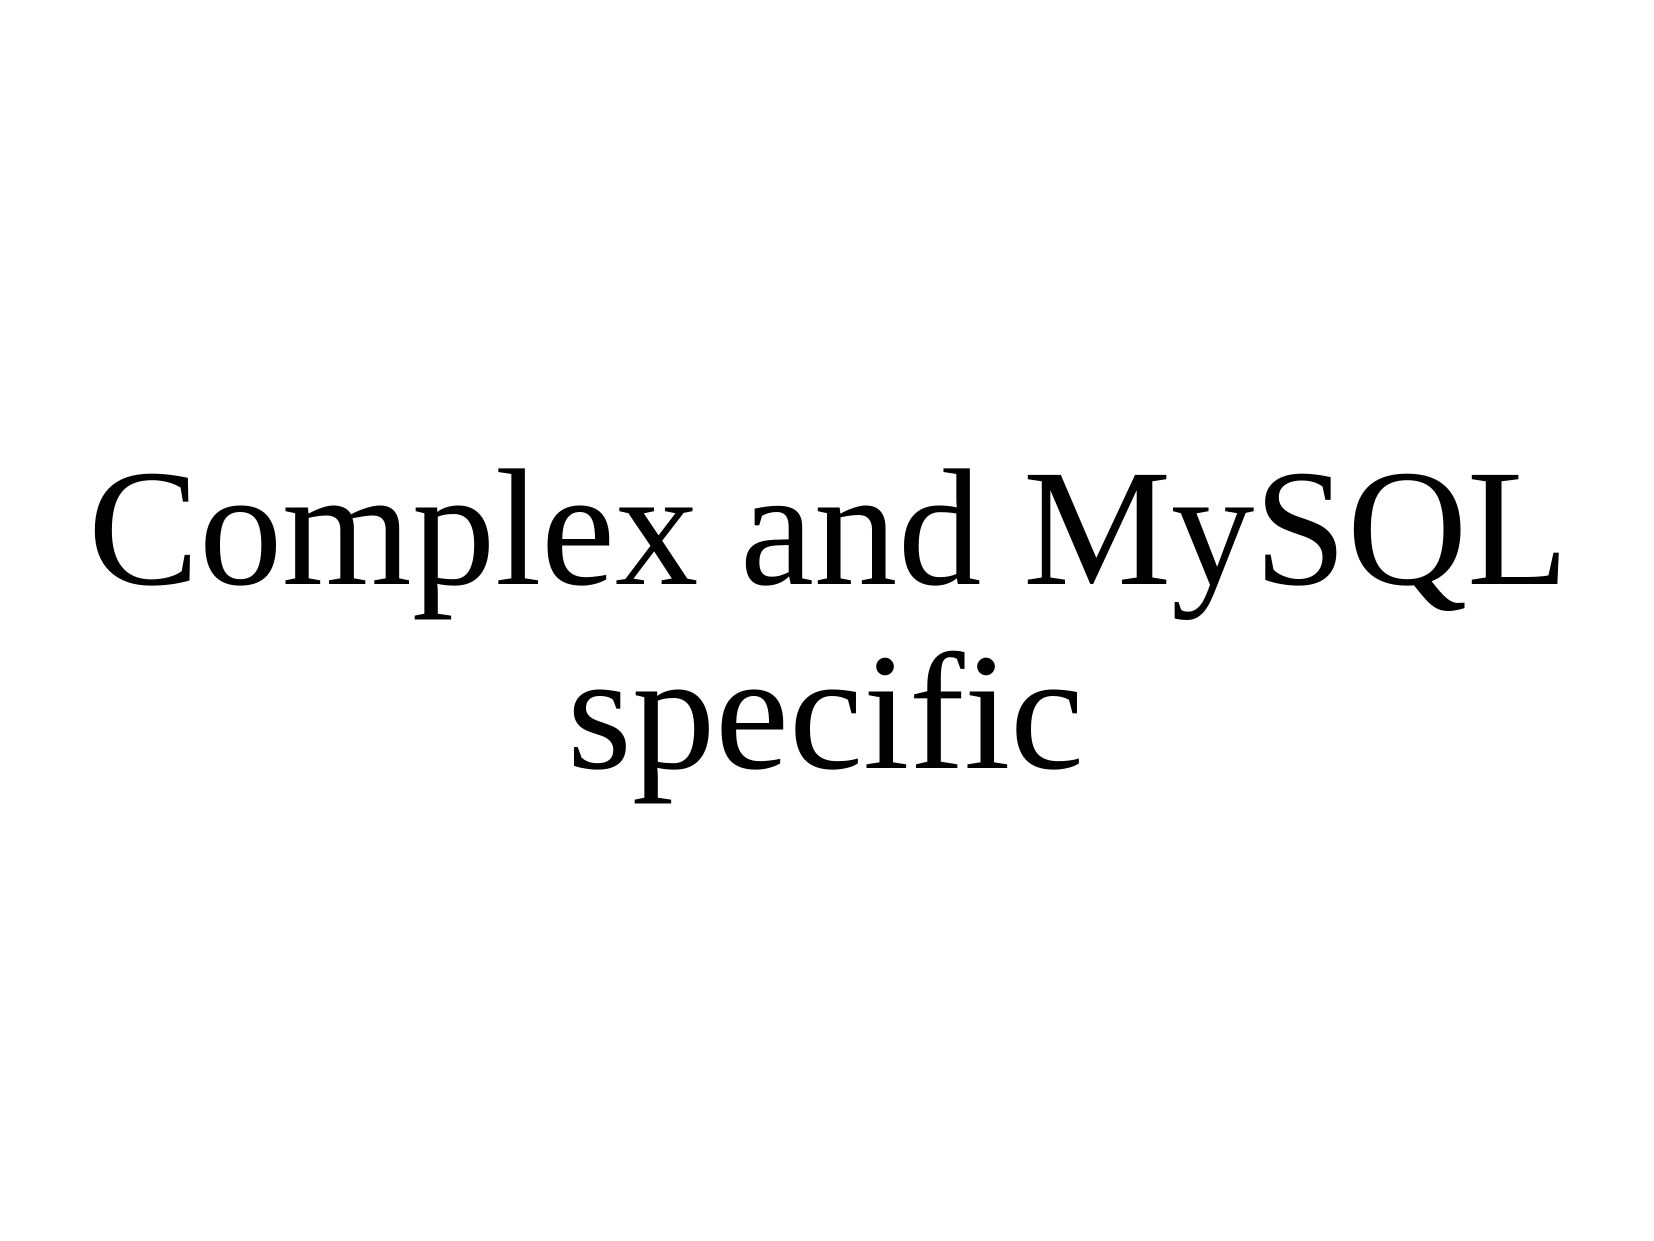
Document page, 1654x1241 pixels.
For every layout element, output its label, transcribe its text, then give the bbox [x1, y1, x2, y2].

title Complex and MySQL specific [0, 435, 1654, 805]
